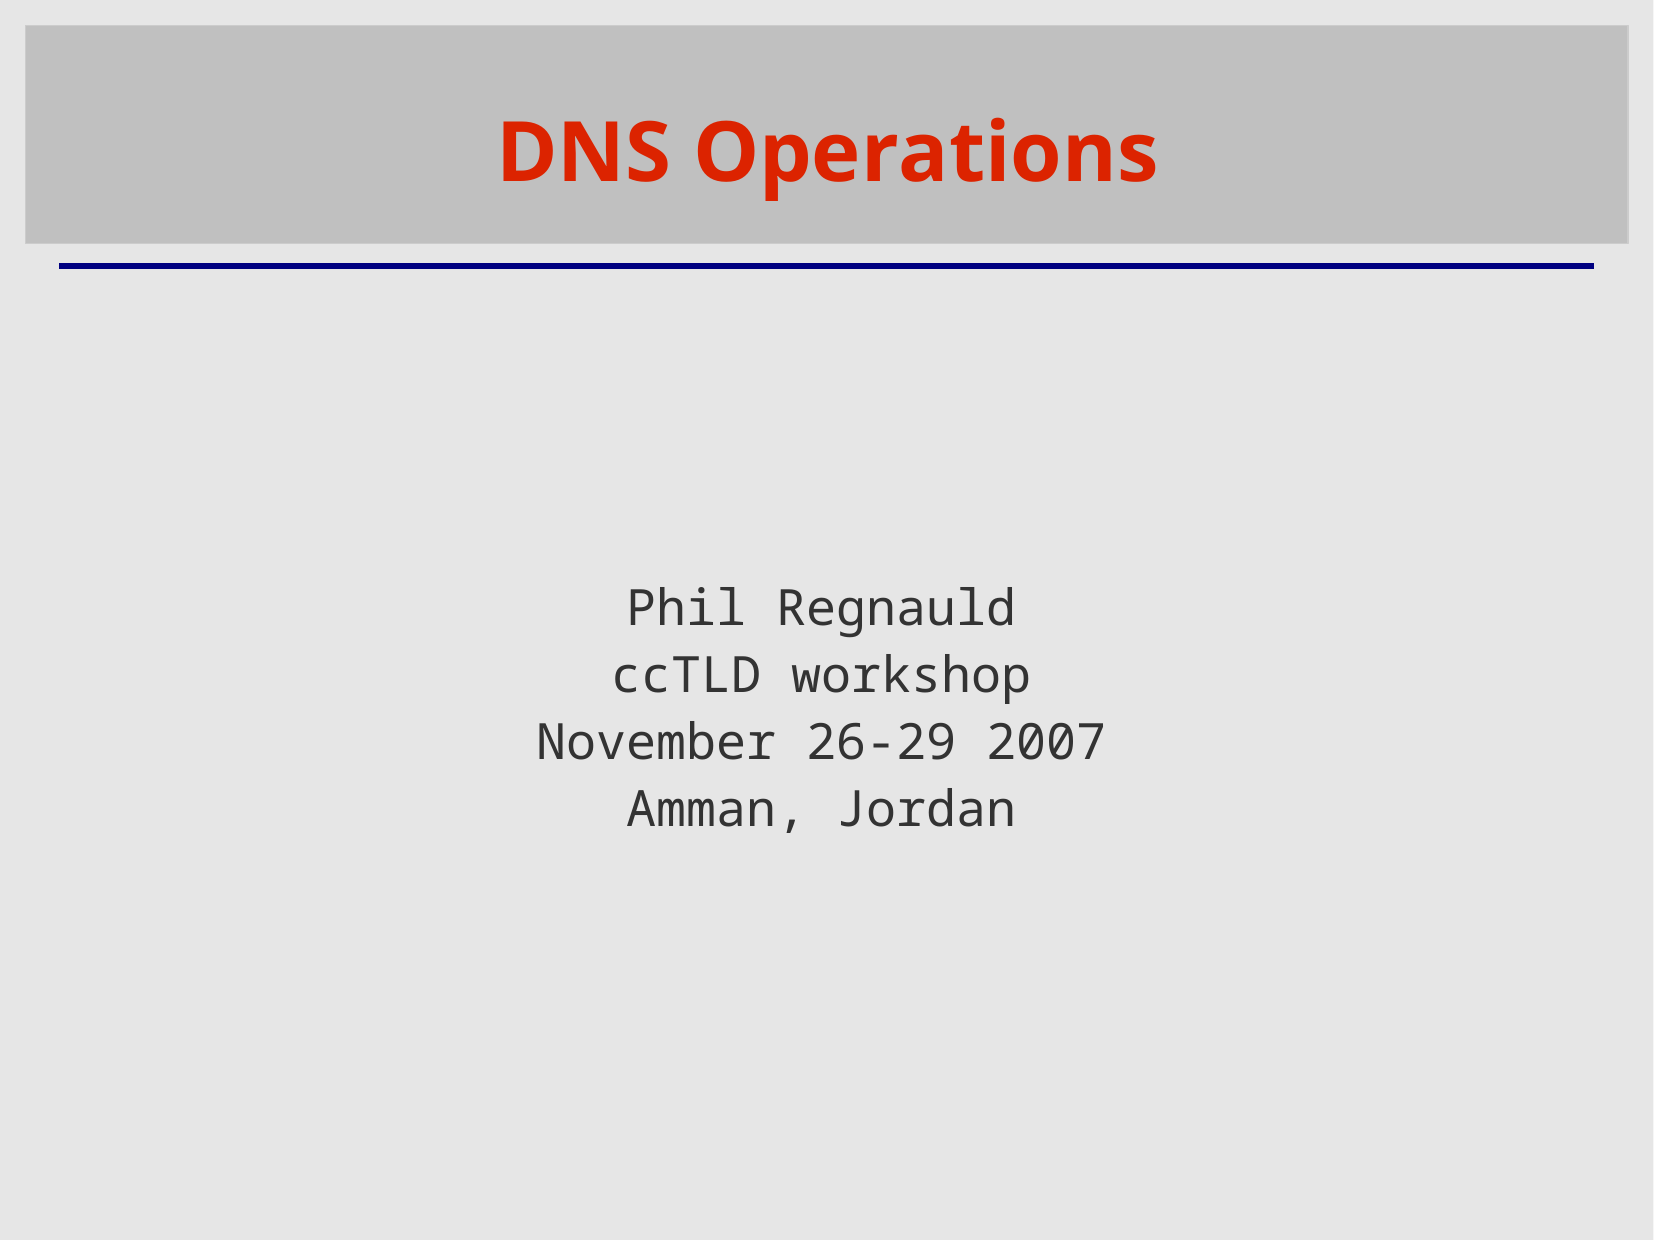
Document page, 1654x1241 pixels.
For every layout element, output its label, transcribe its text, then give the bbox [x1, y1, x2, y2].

title DNS Operations [121, 46, 1534, 254]
subtitle Phil Regnauld ccTLD workshop November 26-29 2007 Amman, Jordan [84, 294, 1524, 1118]
